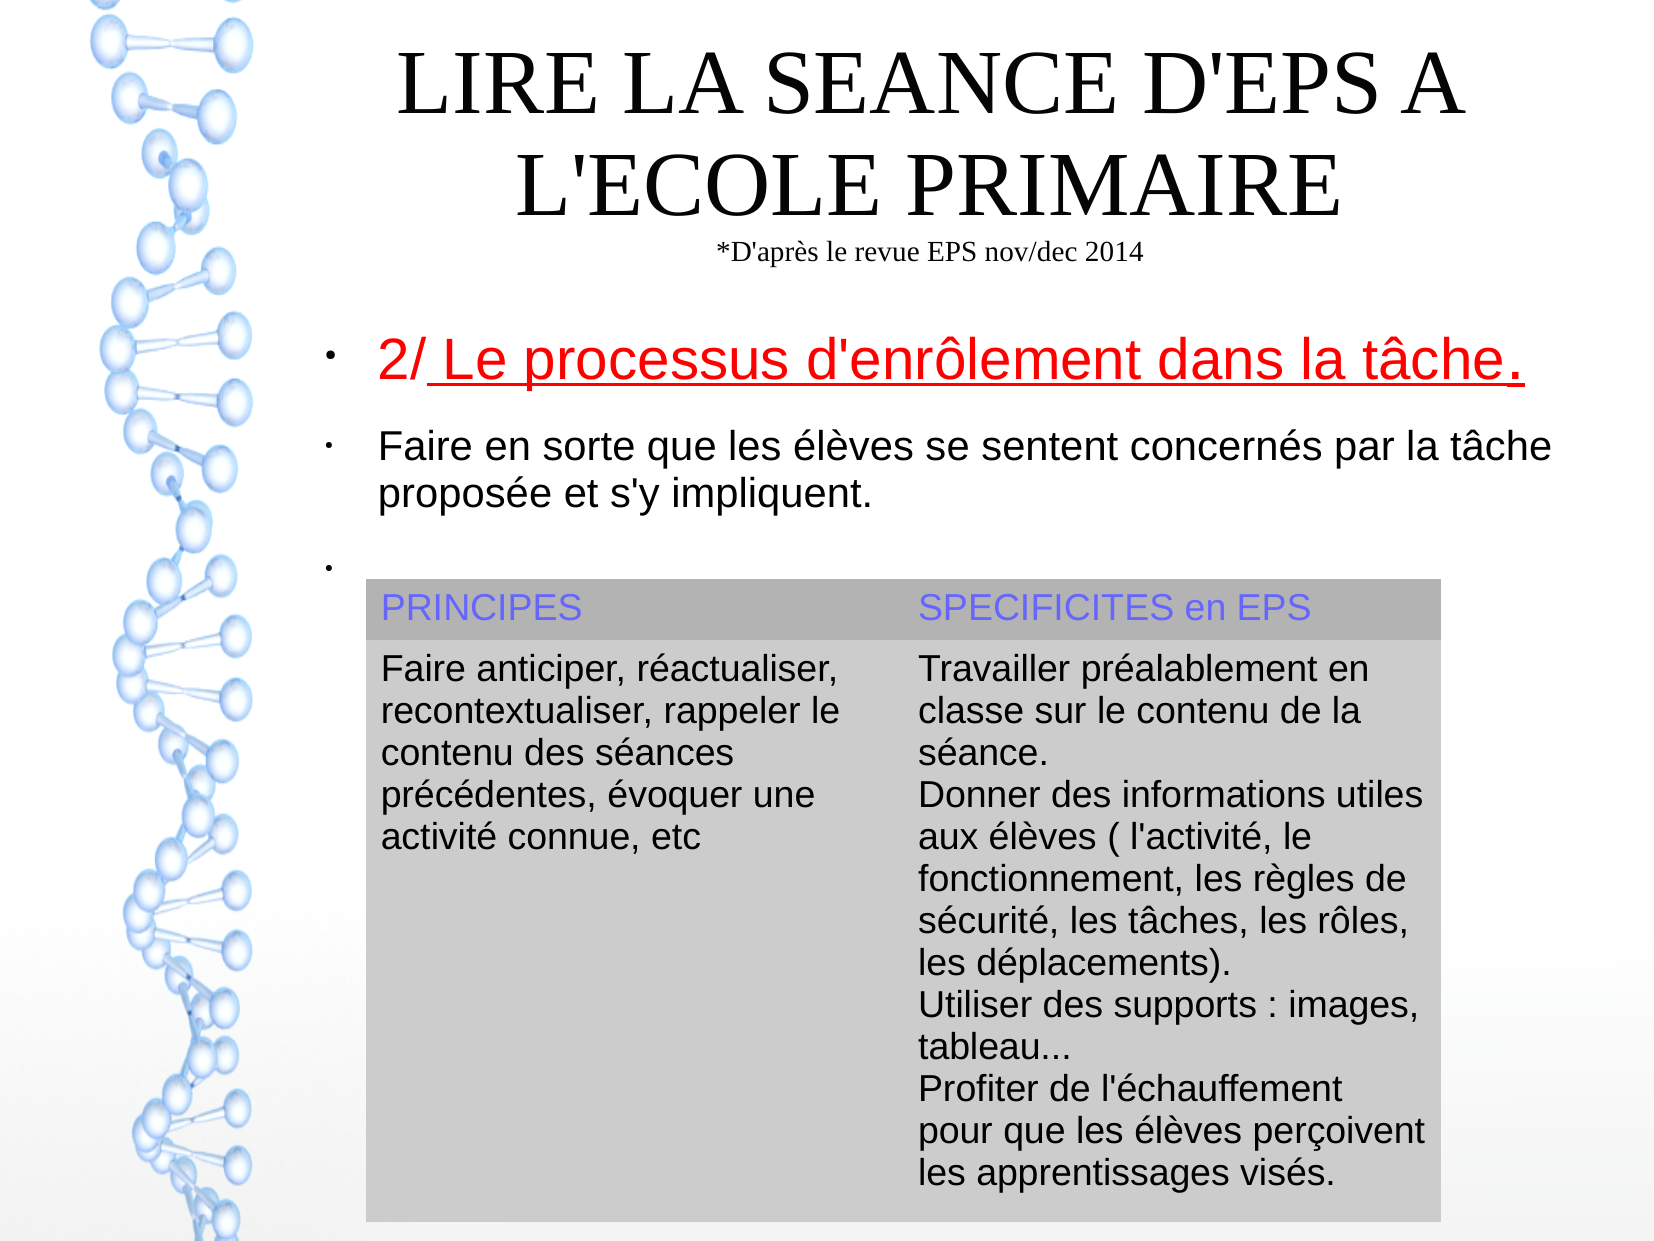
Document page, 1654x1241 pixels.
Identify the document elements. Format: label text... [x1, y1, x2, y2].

table_header SPECIFICITES en EPS [903, 579, 1441, 640]
table_cell Faire anticiper, réactualiser, recontextualiser, rappeler le contenu des séances précédentes, évoquer une activité connue, etc [366, 640, 903, 1222]
table_cell Travailler préalablement en classe sur le contenu de la séance. Donner des informations utiles aux élèves ( l'activité, le fonctionnement, les règles de sécurité, les tâches, les rôles, les déplacements). Utiliser des supports : images, tableau... Profiter de l'échauffement pour que les élèves perçoivent les apprentissages visés. [903, 640, 1441, 1222]
picture [0, 0, 1654, 1241]
list 2/ Le processus d'enrôlement dans la tâche. Faire en sorte que les élèves se sentent concernés par la tâche proposée et s'y impliquent. [307, 318, 1636, 1039]
title LIRE LA SEANCE D'EPS A L'ECOLE PRIMAIRE *D'après le revue EPS nov/dec 2014 [265, 31, 1595, 268]
table_header PRINCIPES [366, 579, 903, 640]
